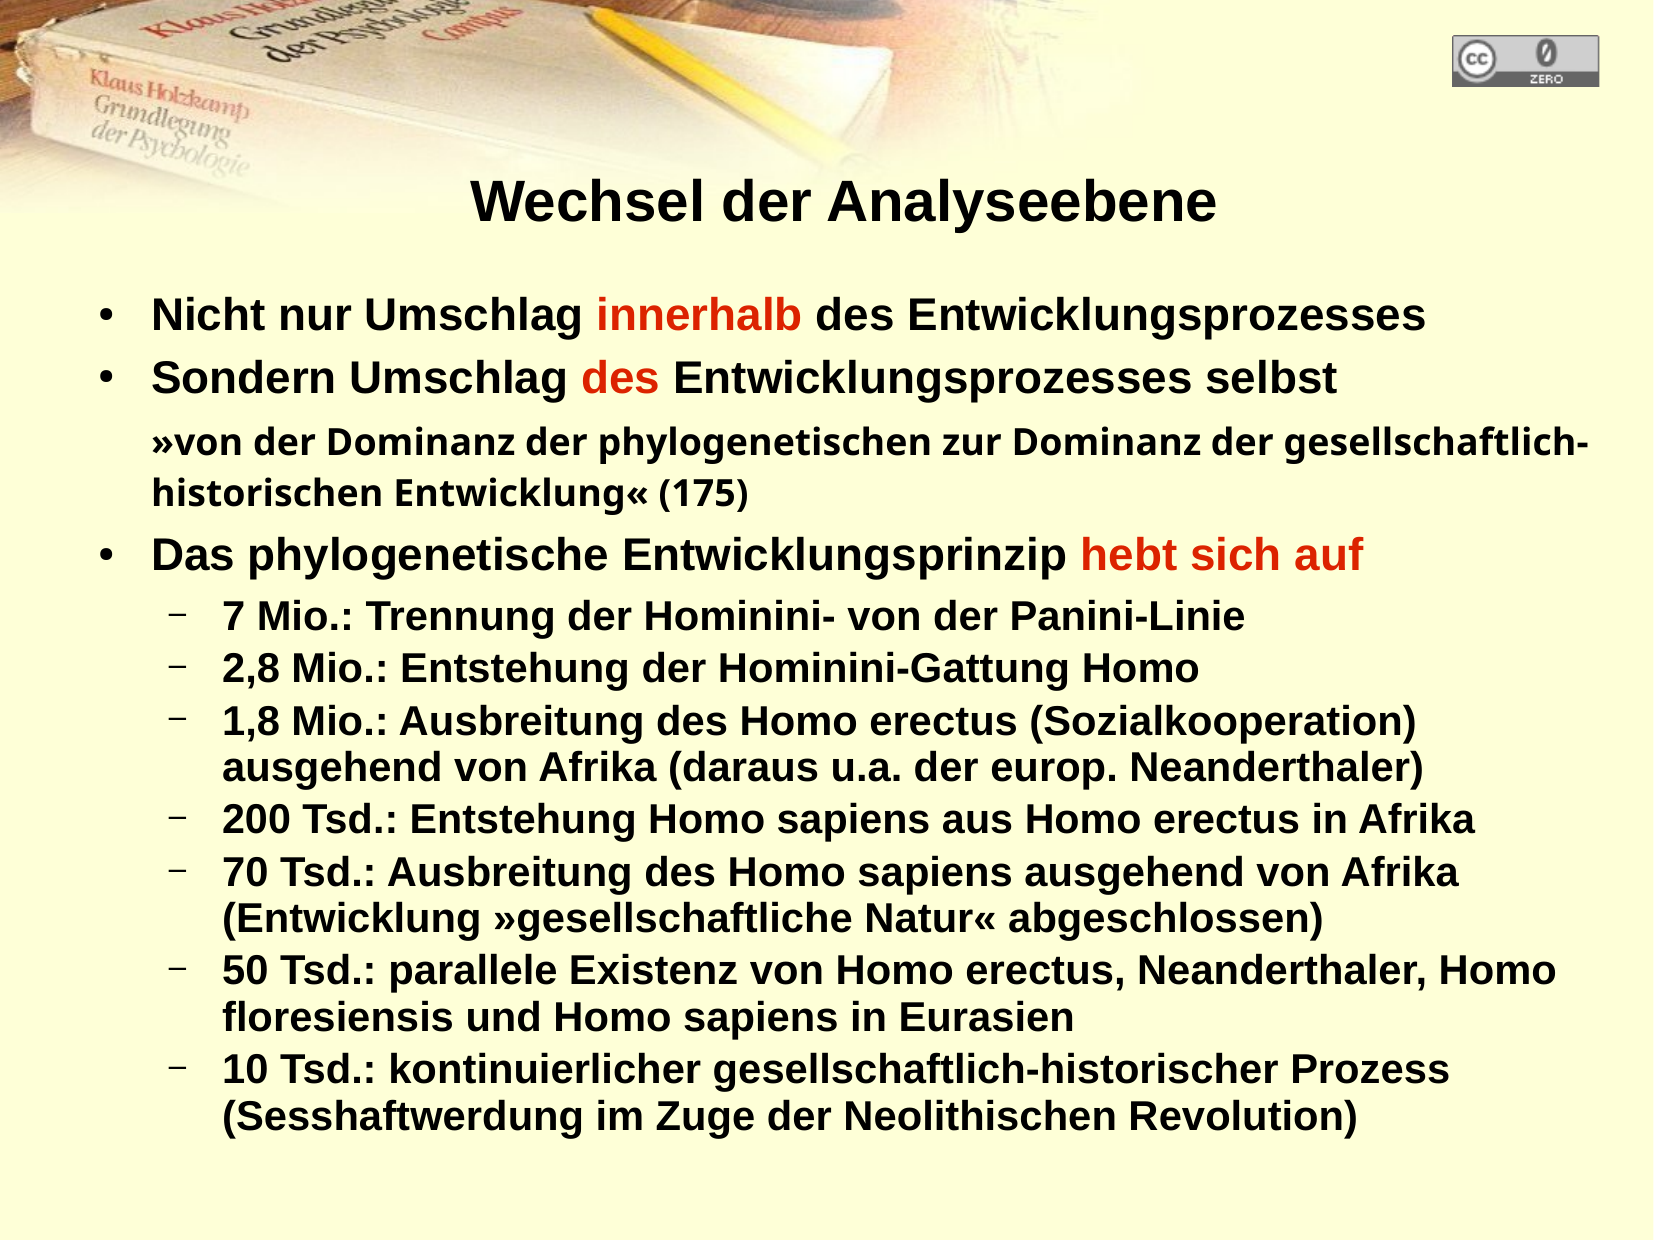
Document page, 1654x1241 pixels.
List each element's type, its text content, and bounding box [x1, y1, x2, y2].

list Nicht nur Umschlag innerhalb des Entwicklungsprozesses Sondern Umschlag des Entwicklungsprozesses selbst »von der Dominanz der phylogenetischen zur Dominanz der gesellschaftlich-historischen Entwicklung« (175) Das phylogenetische Entwicklungsprinzip hebt sich auf 7 Mio.: Trennung der Hominini- von der Panini-Linie 2,8 Mio.: Entstehung der Hominini-Gattung Homo 1,8 Mio.: Ausbreitung des Homo erectus (Sozialkooperation) ausgehend von Afrika (daraus u.a. der europ. Neanderthaler) 200 Tsd.: Entstehung Homo sapiens aus Homo erectus in Afrika 70 Tsd.: Ausbreitung des Homo sapiens ausgehend von Afrika (Entwicklung »gesellschaftliche Natur« abgeschlossen) 50 Tsd.: parallele Existenz von Homo erectus, Neanderthaler, Homo floresiensis und Homo sapiens in Eurasien 10 Tsd.: kontinuierlicher gesellschaftlich-historischer Prozess (Sesshaftwerdung im Zuge der Neolithischen Revolution) [80, 289, 1607, 1193]
title Wechsel der Analyseebene [82, 124, 1607, 278]
picture [0, 0, 1156, 213]
picture [1452, 35, 1600, 87]
